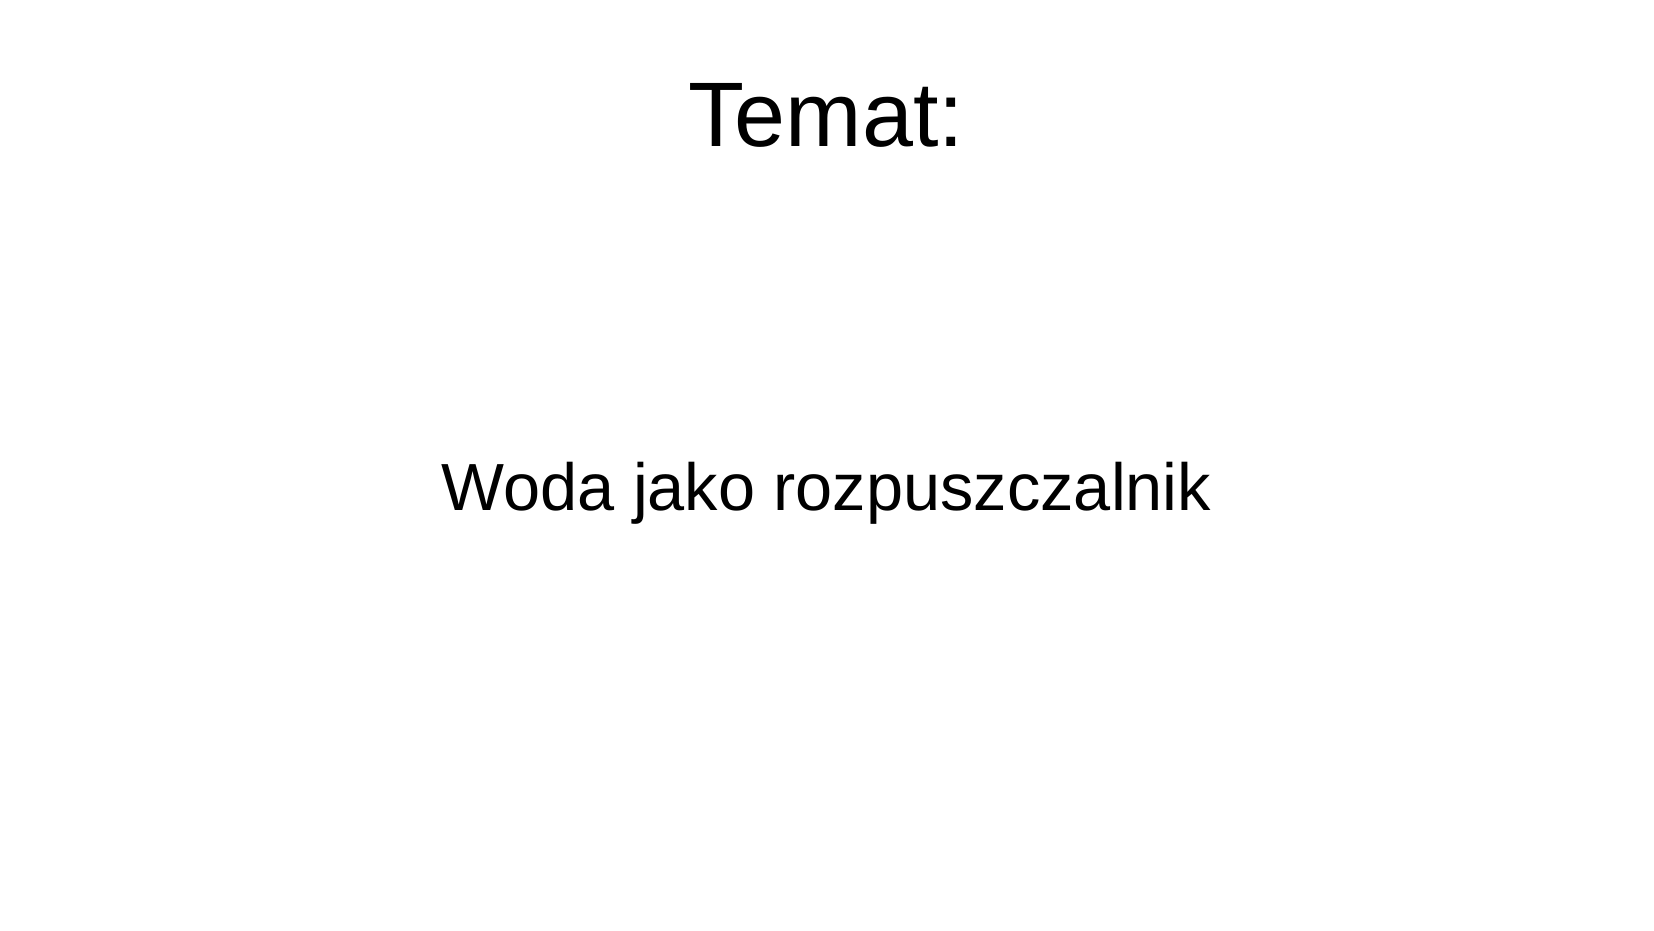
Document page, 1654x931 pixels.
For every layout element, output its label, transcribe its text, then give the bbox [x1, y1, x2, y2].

subtitle Woda jako rozpuszczalnik [82, 217, 1571, 758]
title Temat: [82, 37, 1571, 193]
